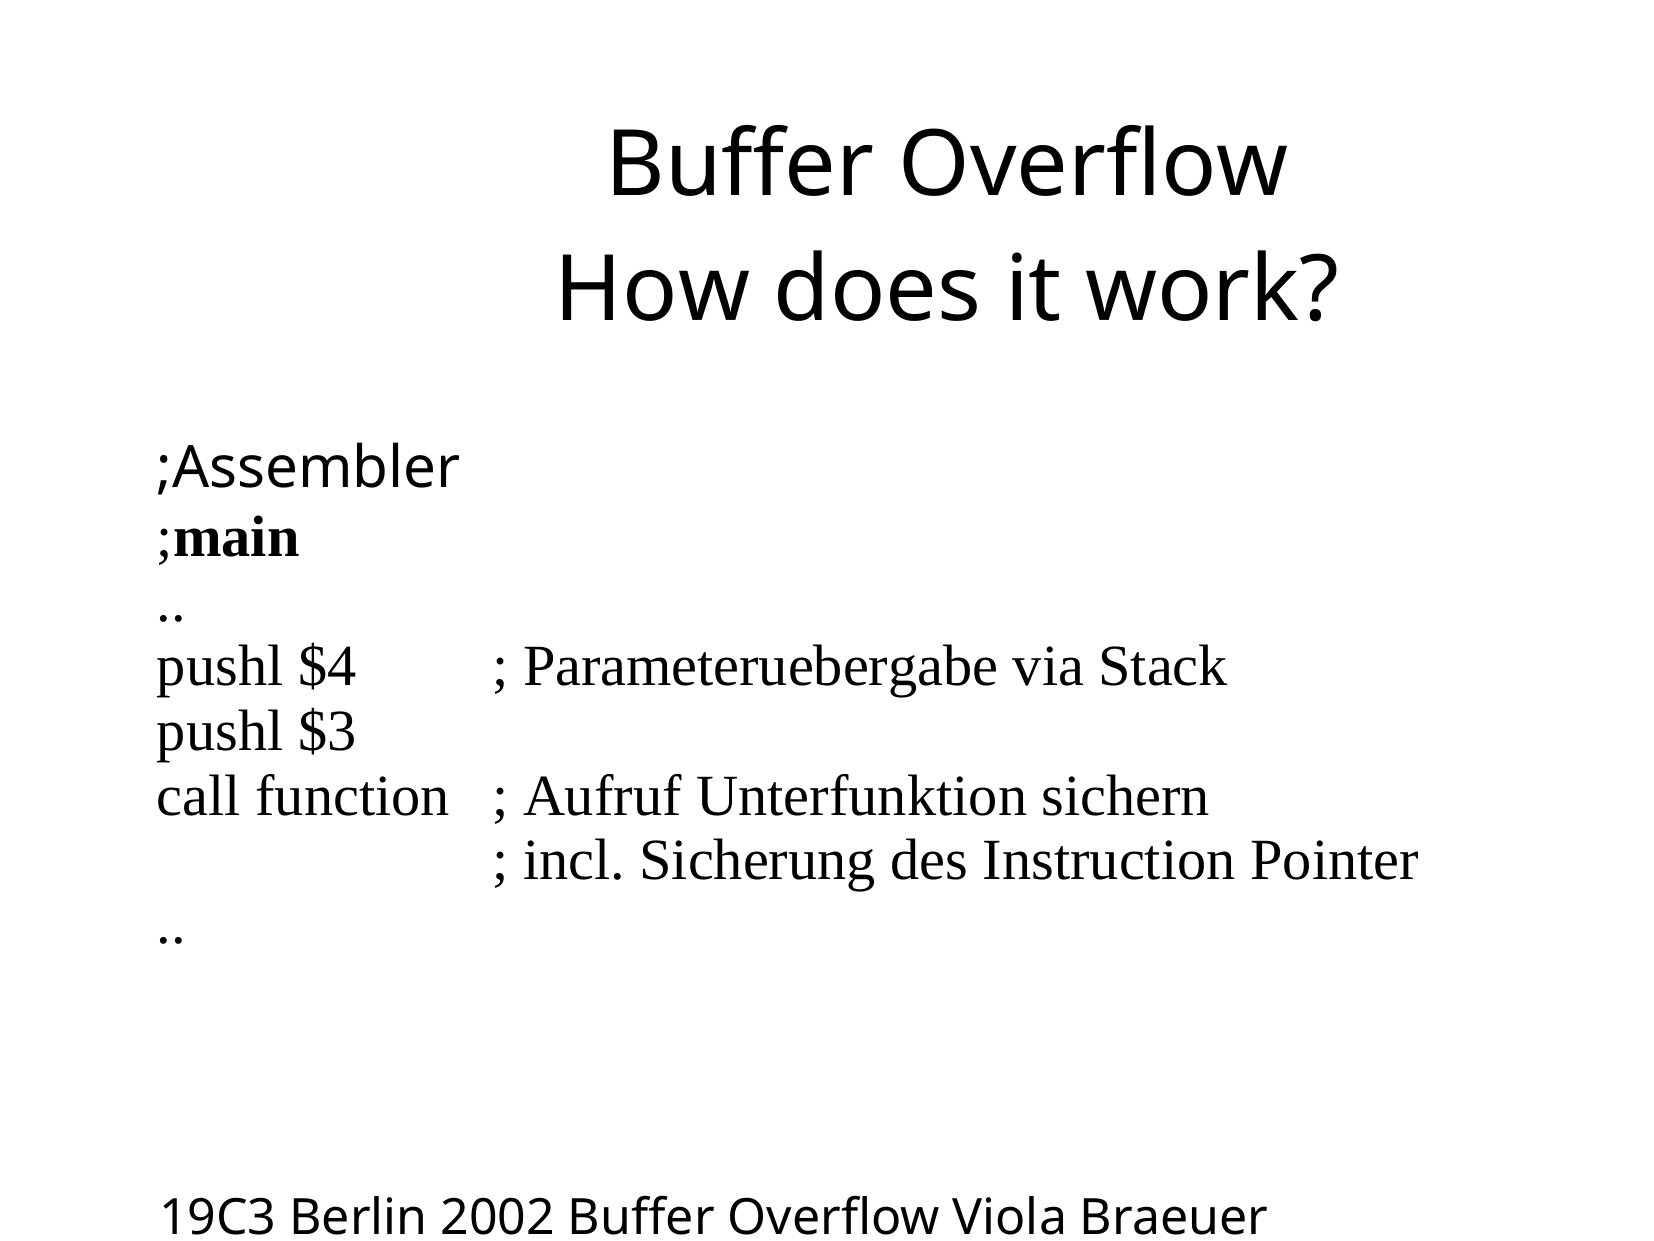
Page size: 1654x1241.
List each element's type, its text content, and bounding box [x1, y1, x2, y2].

text_box 19C3 Berlin 2002 Buffer Overflow Viola Braeuer [159, 1112, 1269, 1241]
text_box Buffer Overflow How does it work? [241, 0, 1654, 348]
text_box ;Assembler ;main .. pushl $4 ; Parameteruebergabe via Stack pushl $3 call function ; Aufruf Unterfunktion sichern ; incl. Sicherung des Instruction Pointer .. [121, 292, 1534, 1074]
